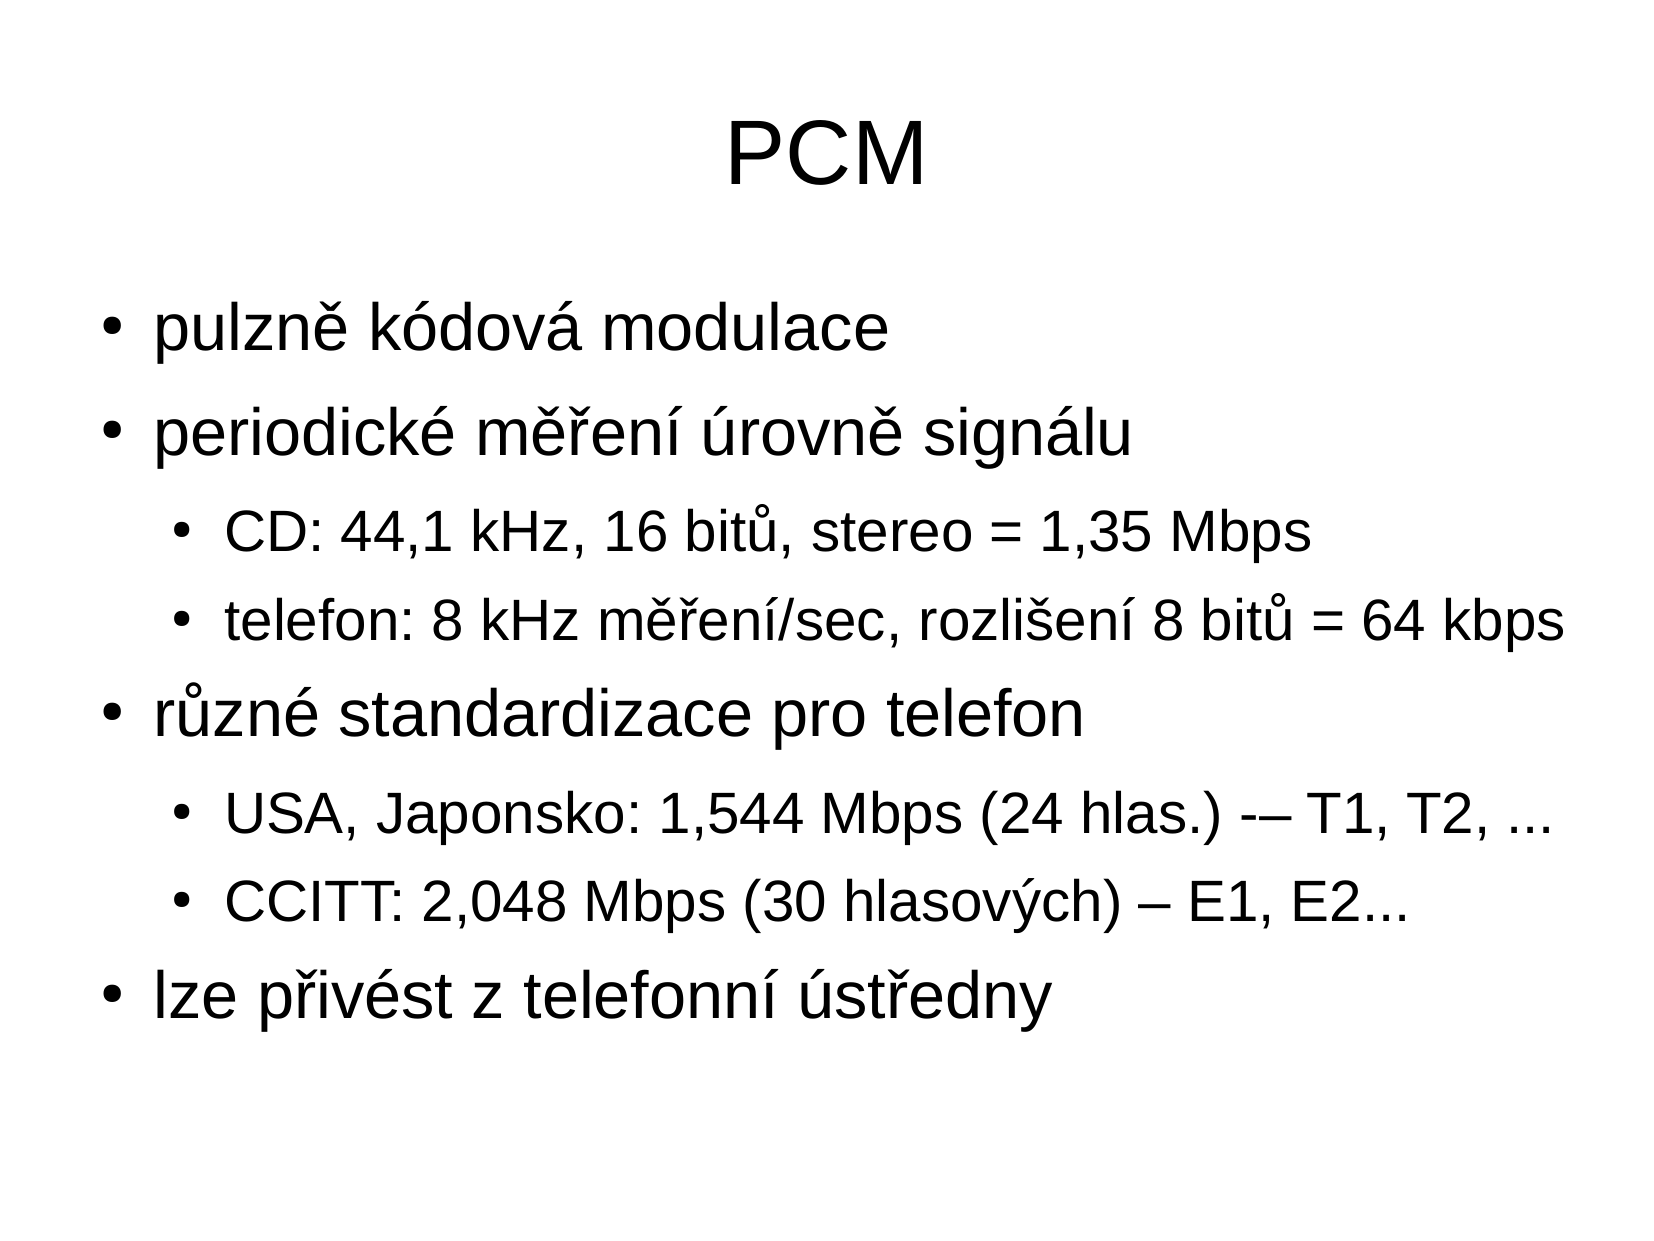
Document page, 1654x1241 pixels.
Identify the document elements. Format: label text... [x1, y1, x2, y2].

title PCM [82, 56, 1571, 250]
list pulzně kódová modulace periodické měření úrovně signálu CD: 44,1 kHz, 16 bitů, stereo = 1,35 Mbps telefon: 8 kHz měření/sec, rozlišení 8 bitů = 64 kbps různé standardizace pro telefon USA, Japonsko: 1,544 Mbps (24 hlas.) -– T1, T2, ... CCITT: 2,048 Mbps (30 hlasových) – E1, E2... lze přivést z telefonní ústředny [82, 290, 1571, 1094]
